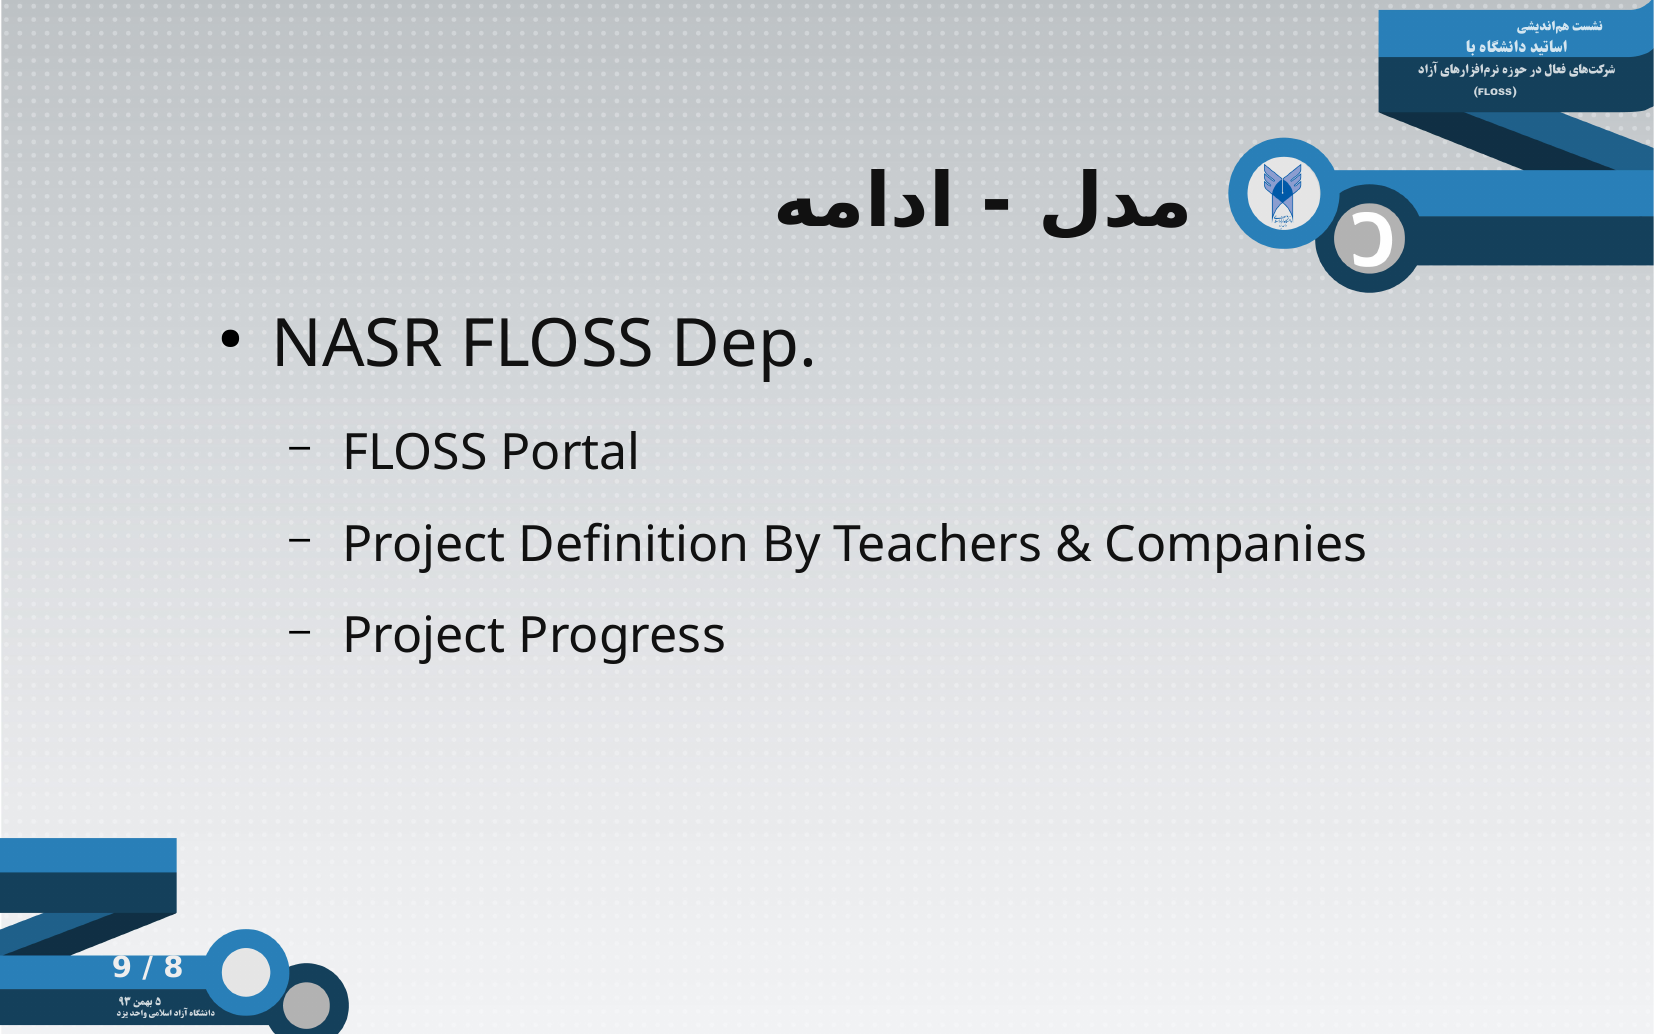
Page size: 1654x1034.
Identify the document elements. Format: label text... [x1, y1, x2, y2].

title مدل - ادامه [200, 128, 1193, 272]
picture [0, 0, 1654, 1034]
list NASR FLOSS Dep. FLOSS Portal Project Definition By Teachers & Companies Project Progress [200, 295, 1418, 922]
